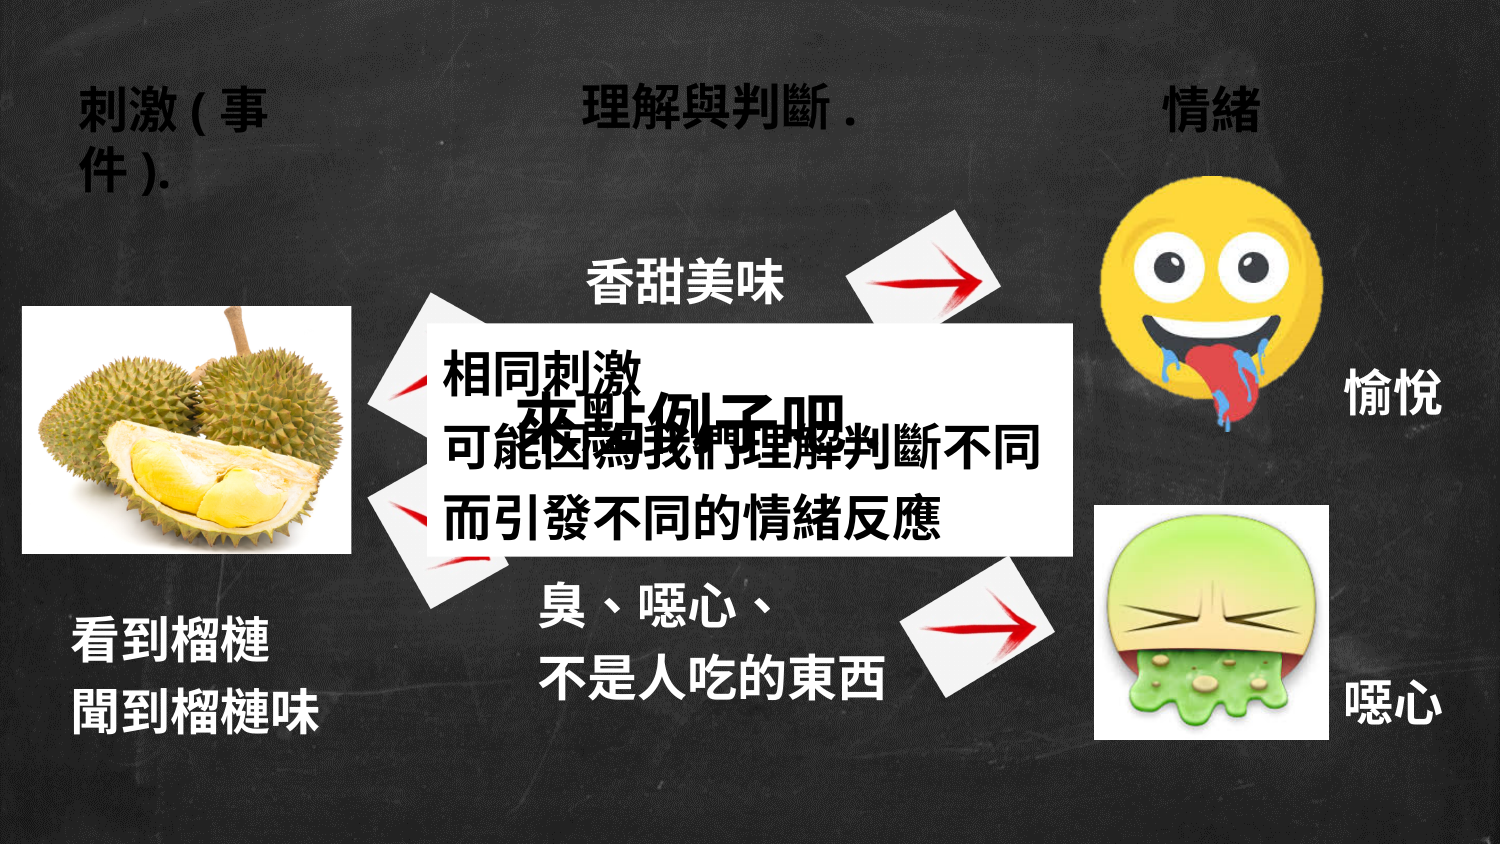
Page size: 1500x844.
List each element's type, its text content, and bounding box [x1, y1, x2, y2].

picture [1084, 177, 1339, 432]
text_box 香甜美味 [570, 243, 865, 319]
text_box 來點例子吧. [498, 373, 1002, 470]
text_box 相同刺激 可能因為我們理解判斷不同 而引發不同的情緒反應 [427, 323, 1073, 557]
picture [367, 292, 485, 438]
text_box 刺激(事件). [63, 70, 352, 147]
text_box 臭、噁心、 不是人吃的東西 [522, 557, 913, 716]
picture [865, 209, 1001, 323]
text_box 理解與判斷. [566, 68, 860, 144]
picture [21, 306, 352, 554]
picture [899, 557, 1055, 698]
text_box 情緒 [1146, 70, 1285, 147]
picture [367, 463, 509, 609]
text_box 愉悅 [1328, 354, 1461, 430]
text_box 噁心 [1328, 664, 1461, 740]
picture [1094, 505, 1329, 740]
text_box 看到榴槤 聞到榴槤味 [55, 588, 344, 750]
